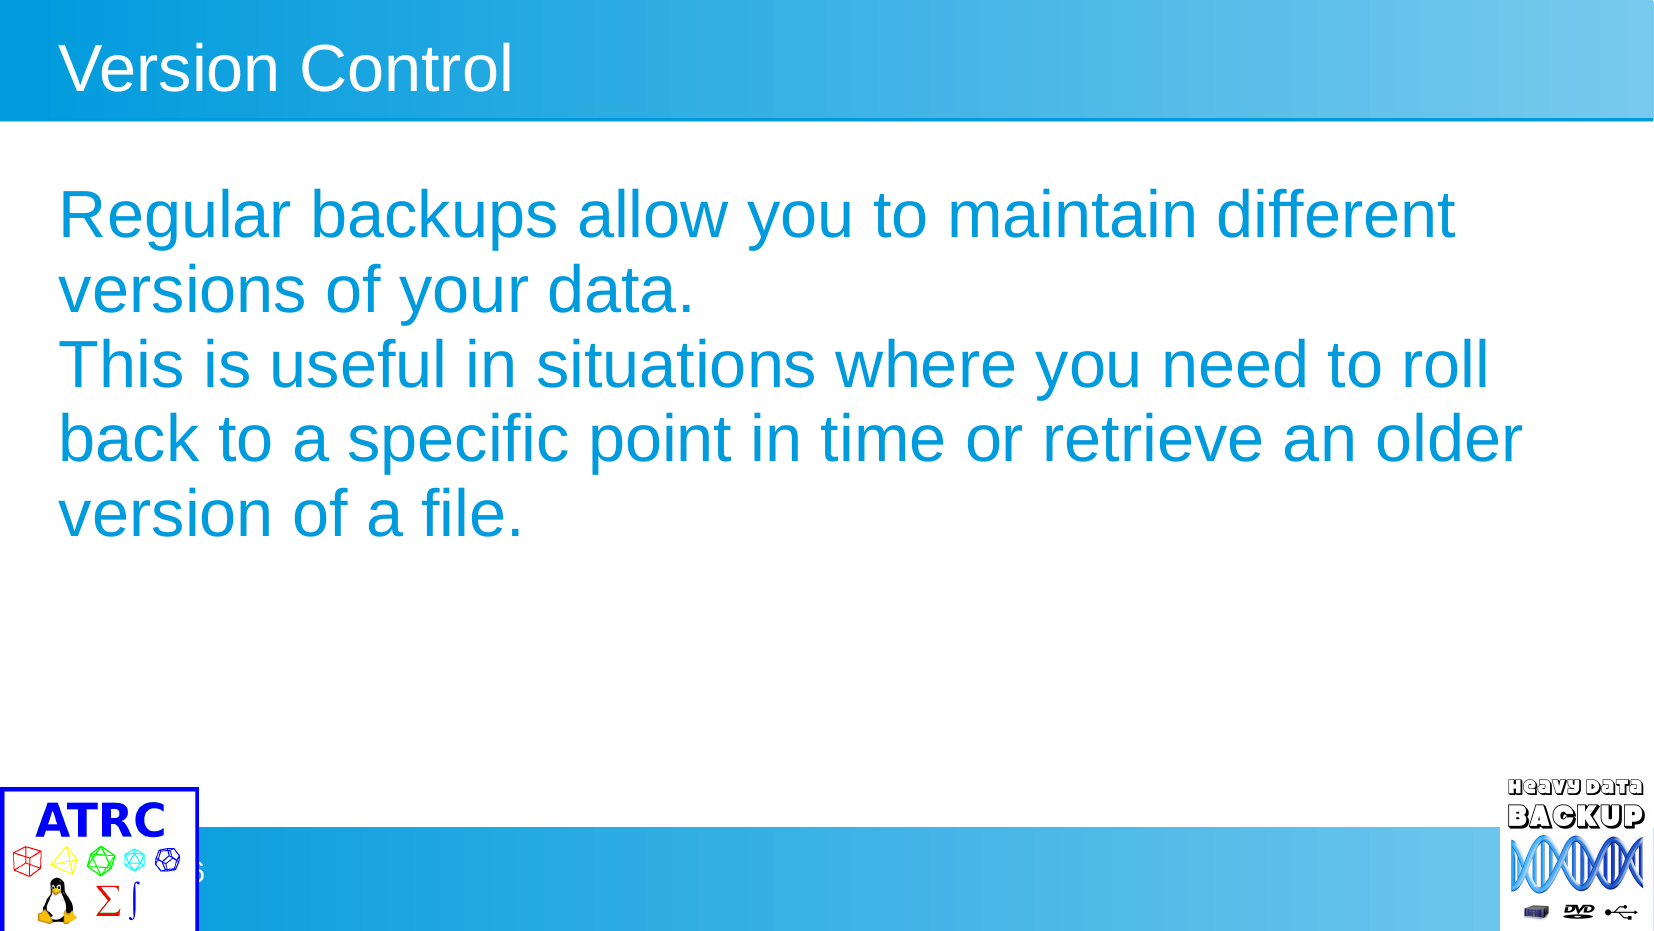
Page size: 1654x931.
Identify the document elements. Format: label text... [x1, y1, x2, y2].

picture [0, 787, 199, 931]
list Regular backups allow you to maintain different versions of your data. This is useful in situations where you need to roll back to a specific point in time or retrieve an older version of a file. [59, 177, 1595, 768]
title Version Control [59, 29, 1595, 108]
picture [1500, 771, 1654, 931]
